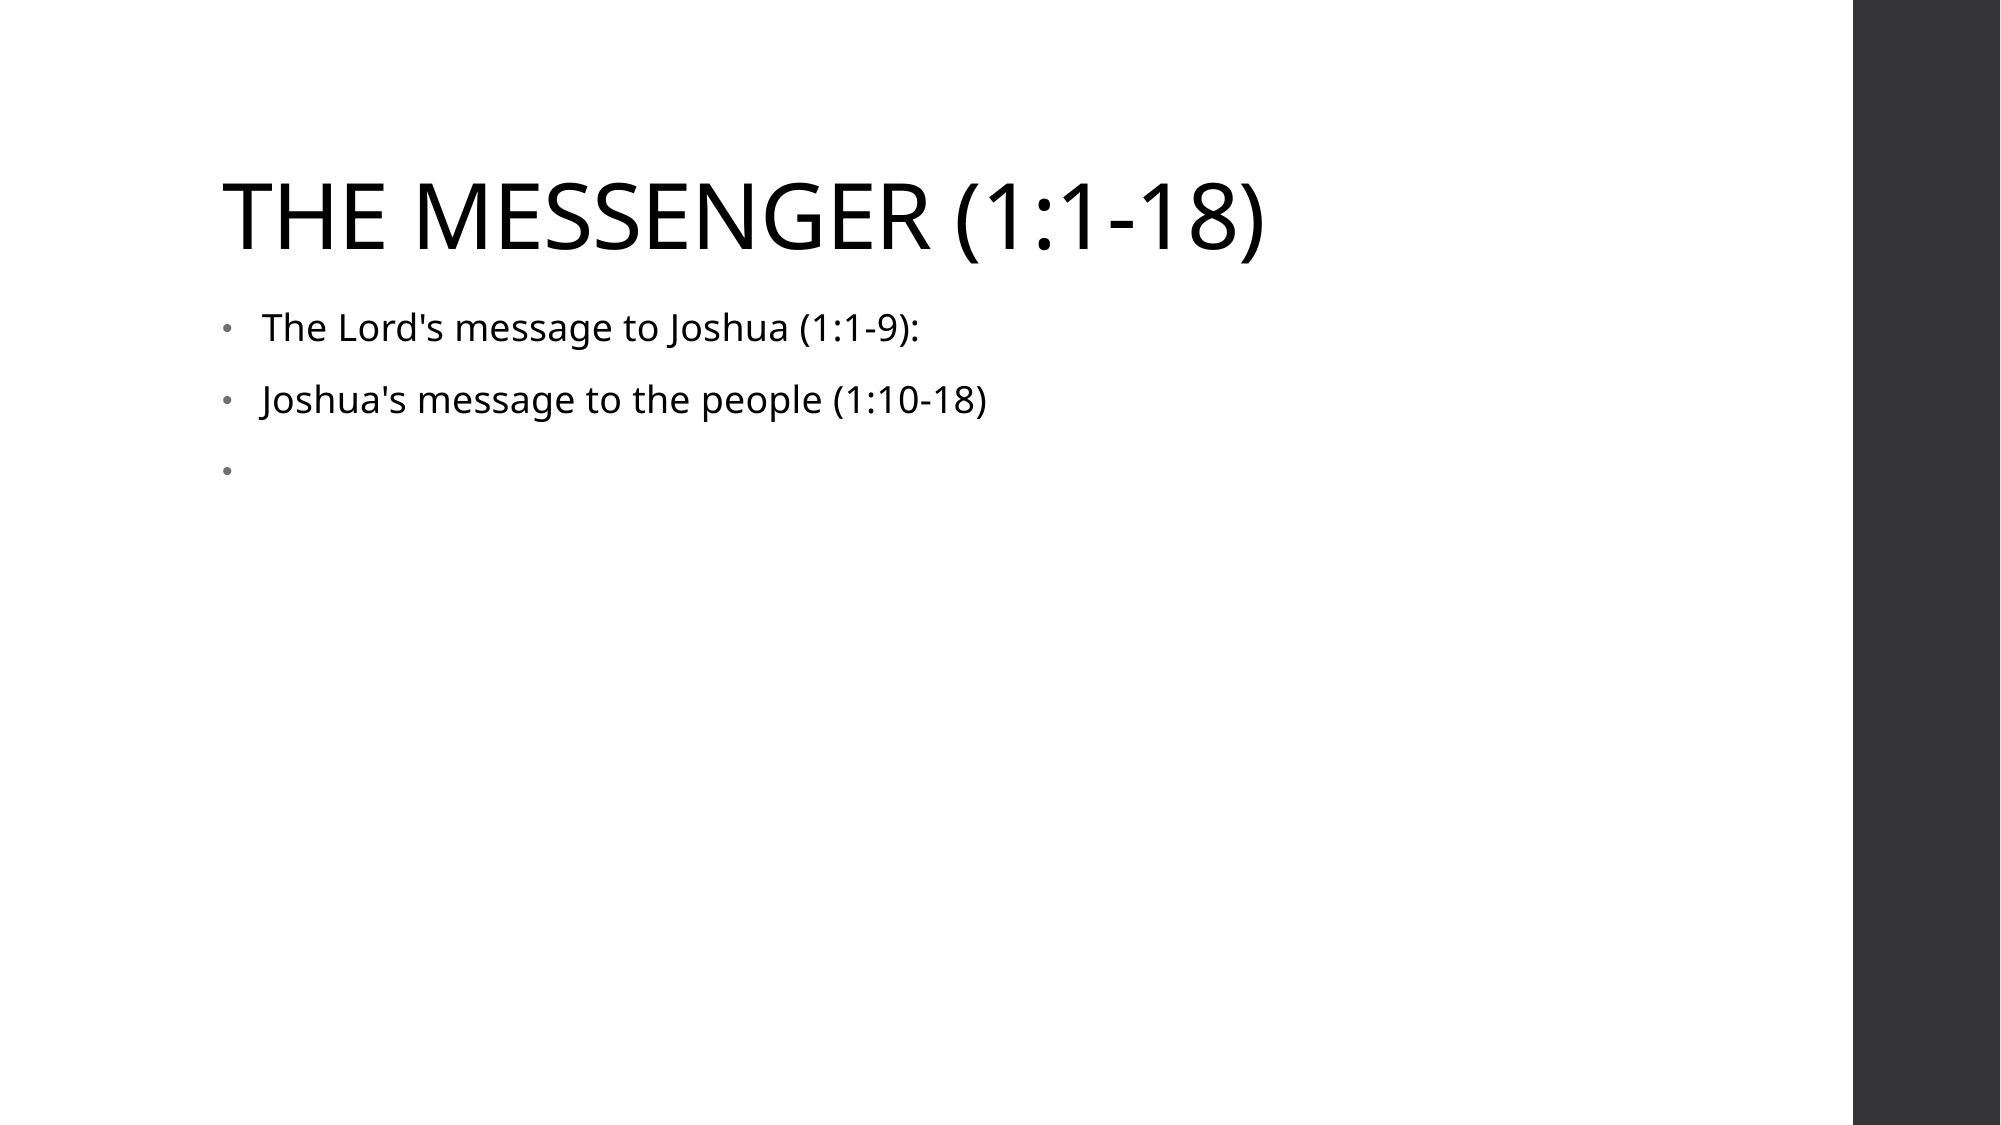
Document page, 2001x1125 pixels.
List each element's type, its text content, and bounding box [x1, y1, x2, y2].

title THE MESSENGER (1:1-18) [206, 60, 1797, 278]
list The Lord's message to Joshua (1:1-9): Joshua's message to the people (1:10-18) [206, 299, 1617, 1014]
